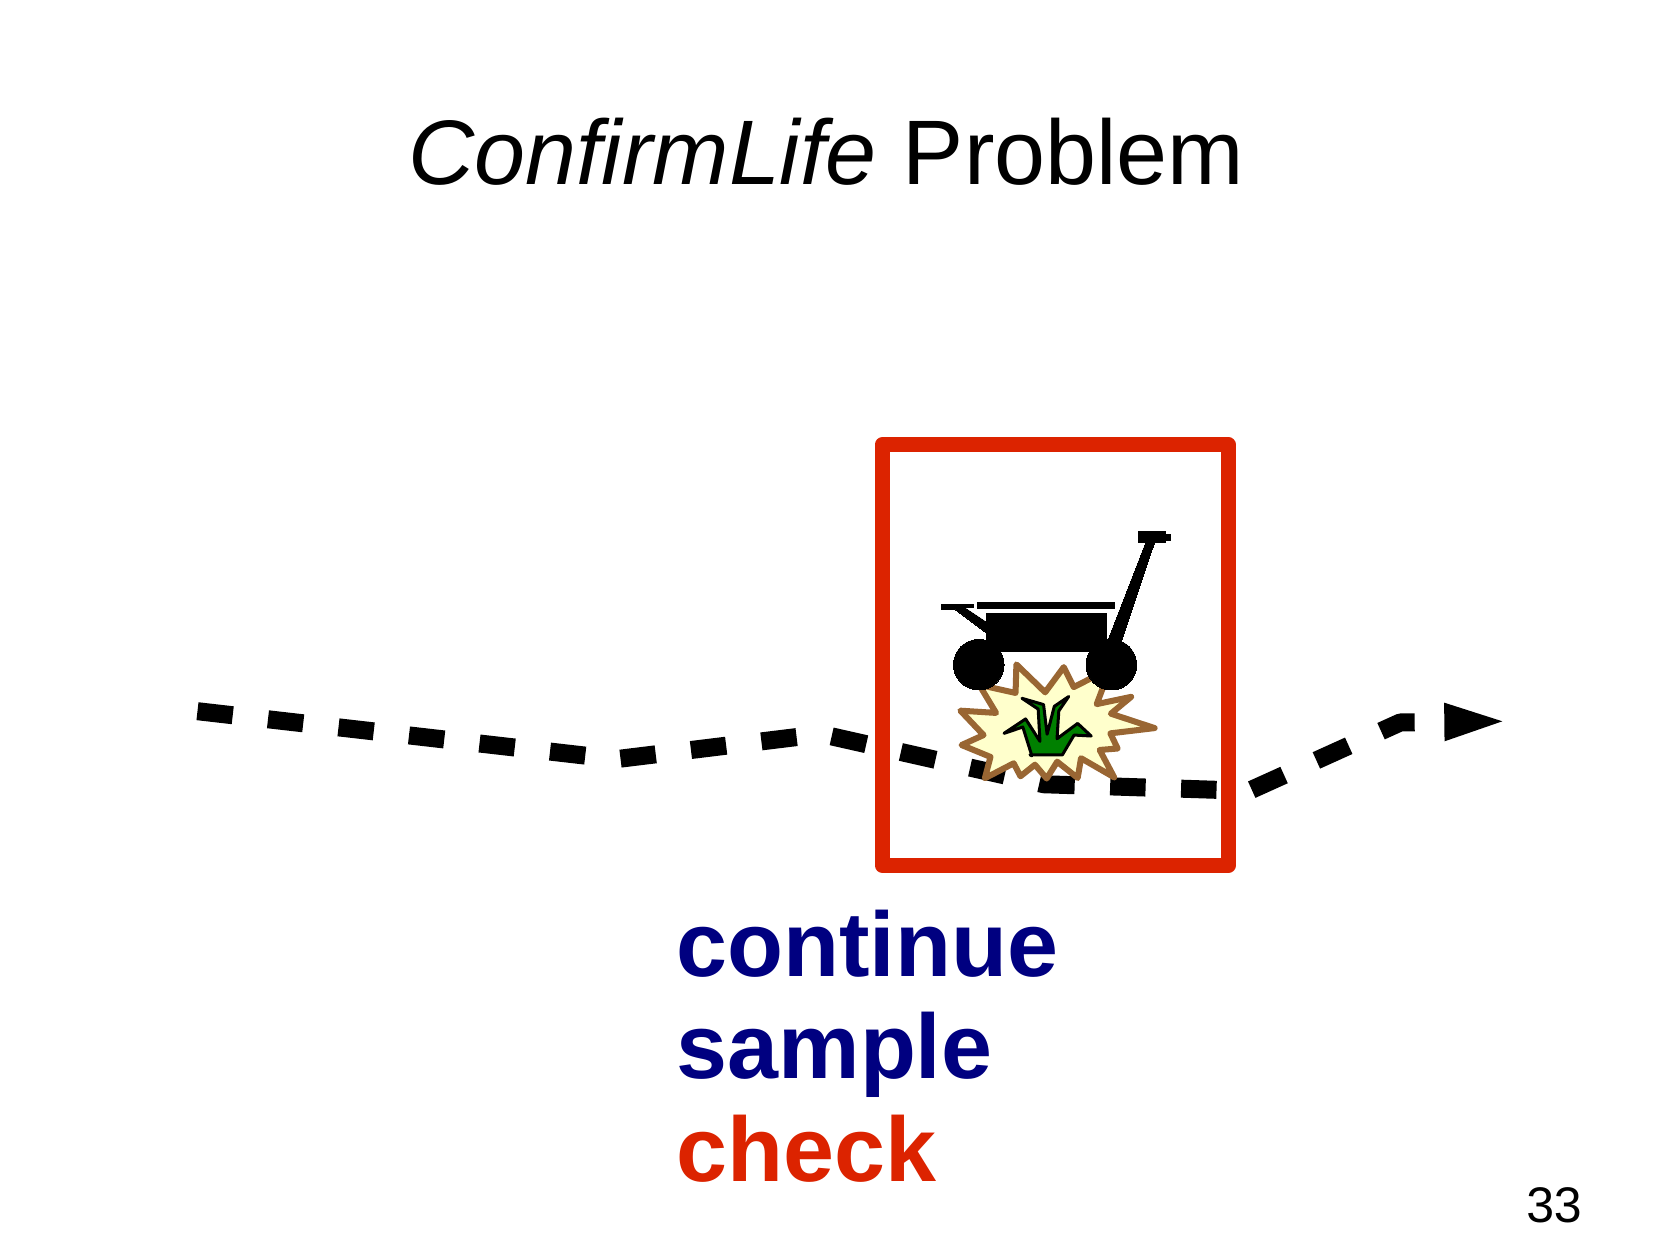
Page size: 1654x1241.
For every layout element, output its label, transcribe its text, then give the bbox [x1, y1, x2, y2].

text_box [941, 531, 1171, 779]
text_box continue sample check [661, 886, 1074, 1209]
title ConfirmLife Problem [82, 49, 1571, 257]
text_box [977, 602, 1115, 609]
